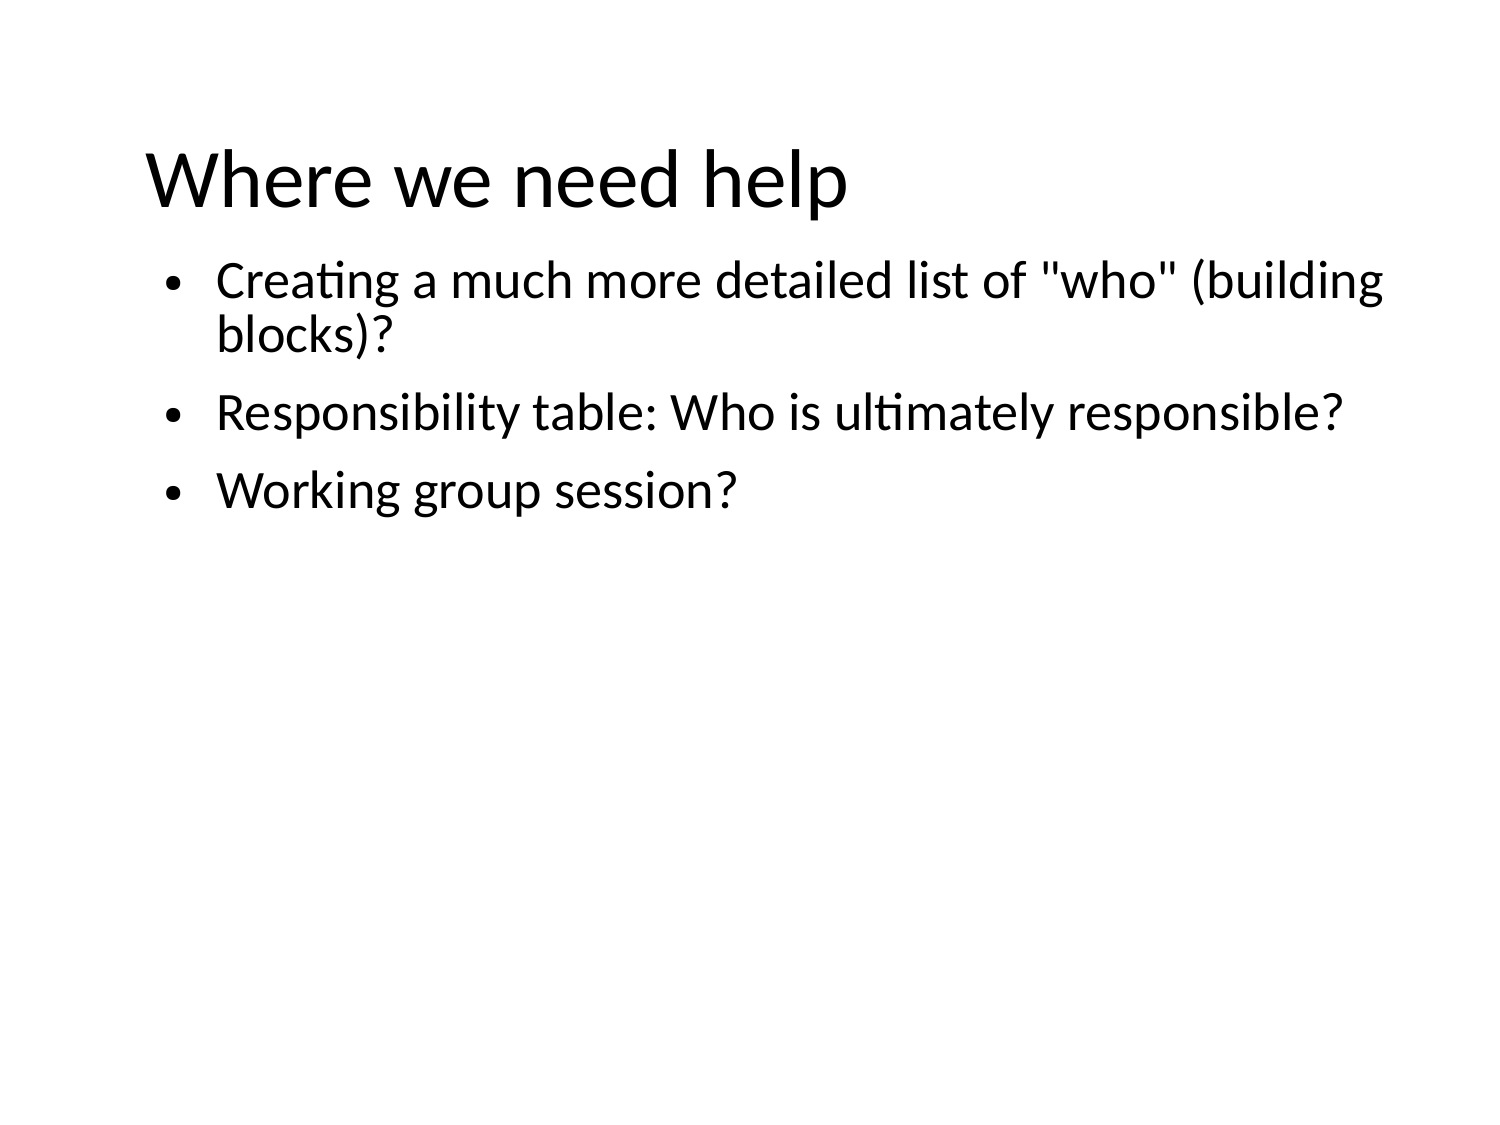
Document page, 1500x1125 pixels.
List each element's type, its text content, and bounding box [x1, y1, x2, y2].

list Where we need help Creating a much more detailed list of "who" (building blocks)? Responsibility table: Who is ultimately responsible? Working group session? [75, 145, 1425, 888]
